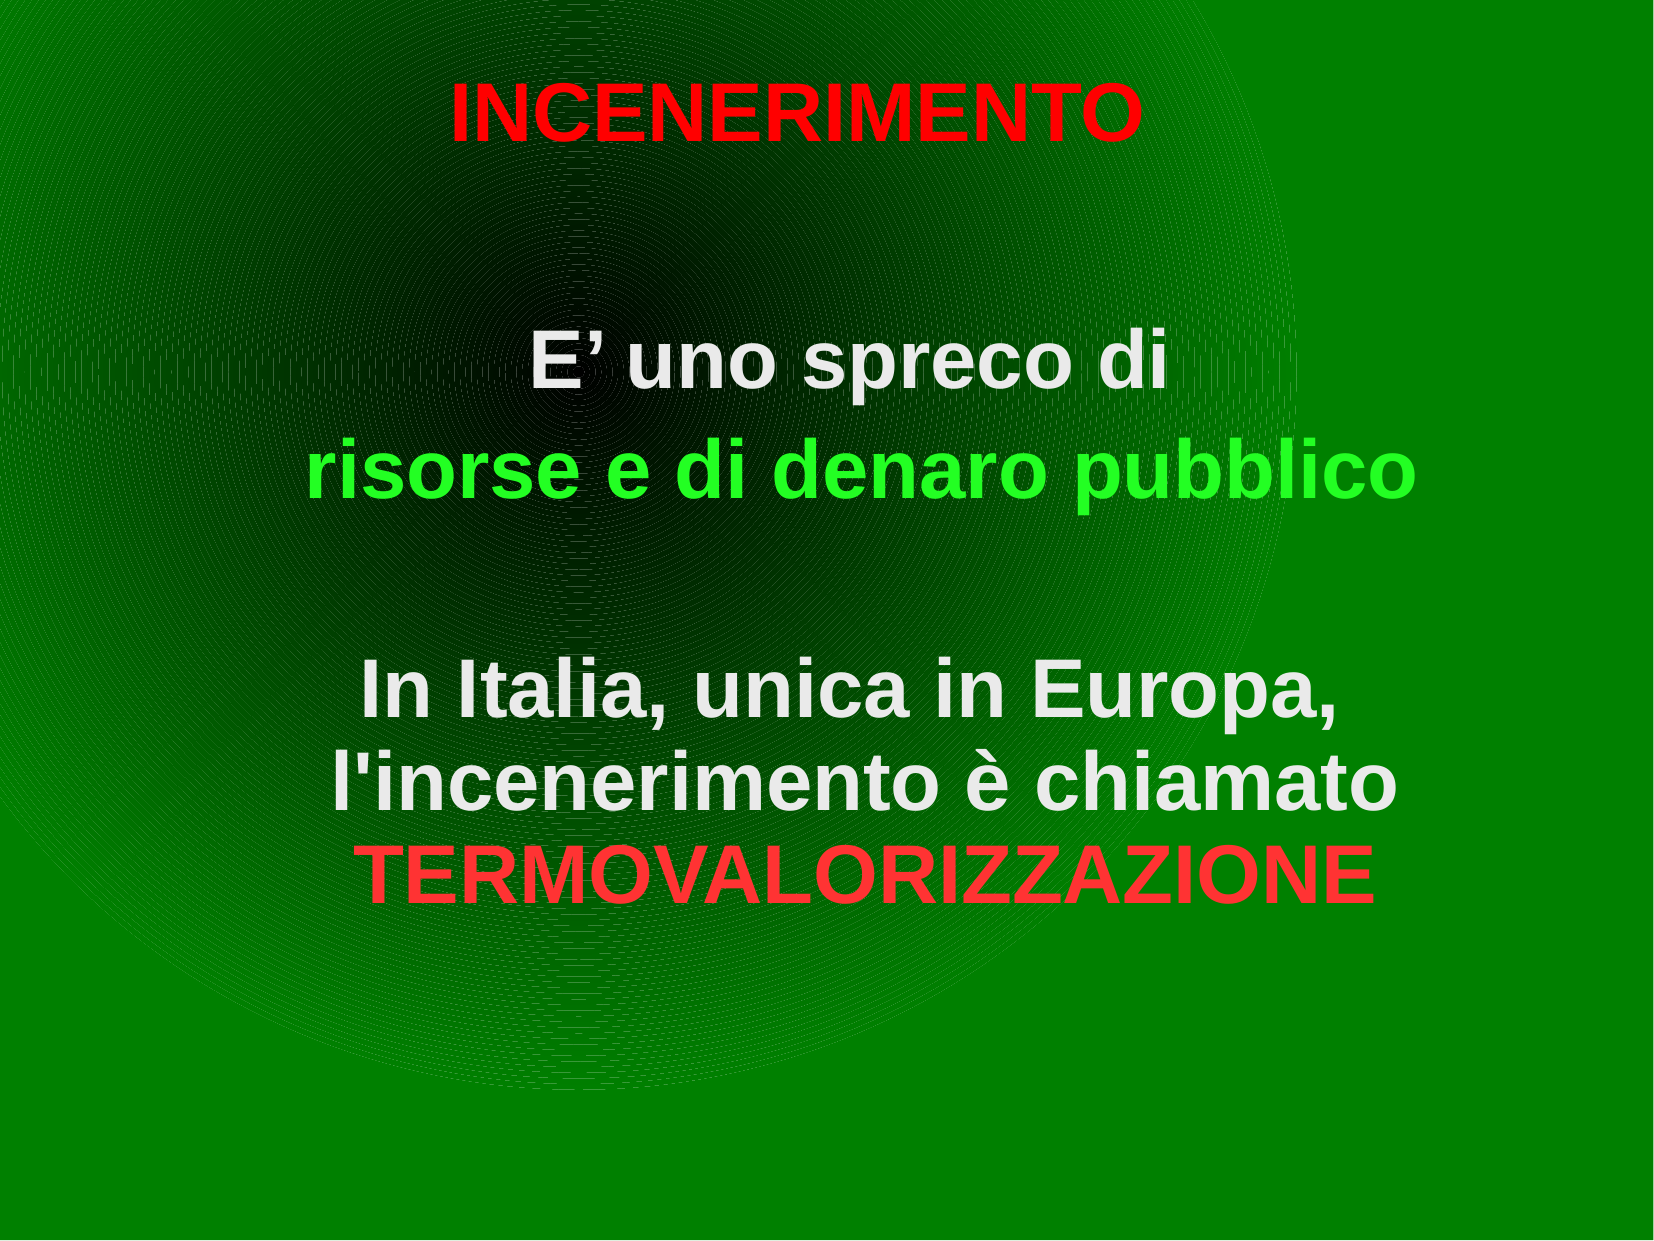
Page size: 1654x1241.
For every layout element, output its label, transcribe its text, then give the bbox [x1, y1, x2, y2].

text_box INCENERIMENTO [177, 59, 1418, 167]
list E’ uno spreco di risorse e di denaro pubblico In Italia, unica in Europa, l'incenerimento è chiamato TERMOVALORIZZAZIONE [88, 305, 1595, 1034]
